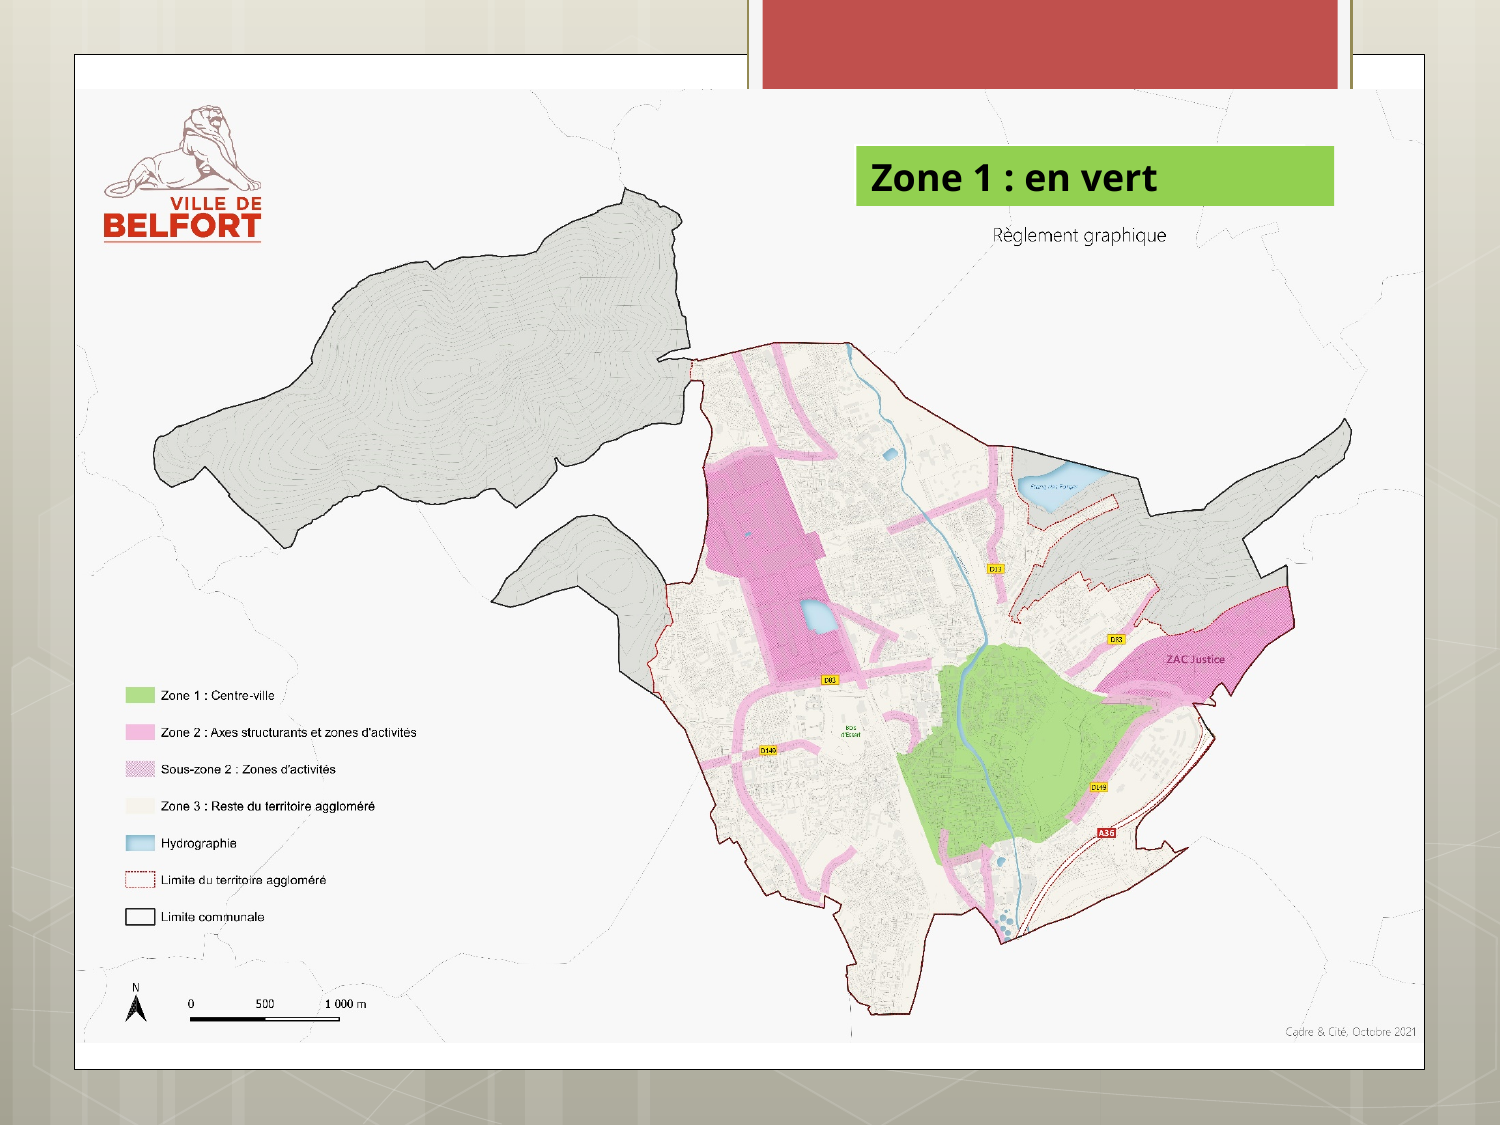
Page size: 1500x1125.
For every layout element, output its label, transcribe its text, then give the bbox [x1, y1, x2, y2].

text_box Zone 1 : en vert [856, 146, 1335, 206]
picture [76, 89, 1424, 1043]
footer [761, 960, 1336, 1020]
